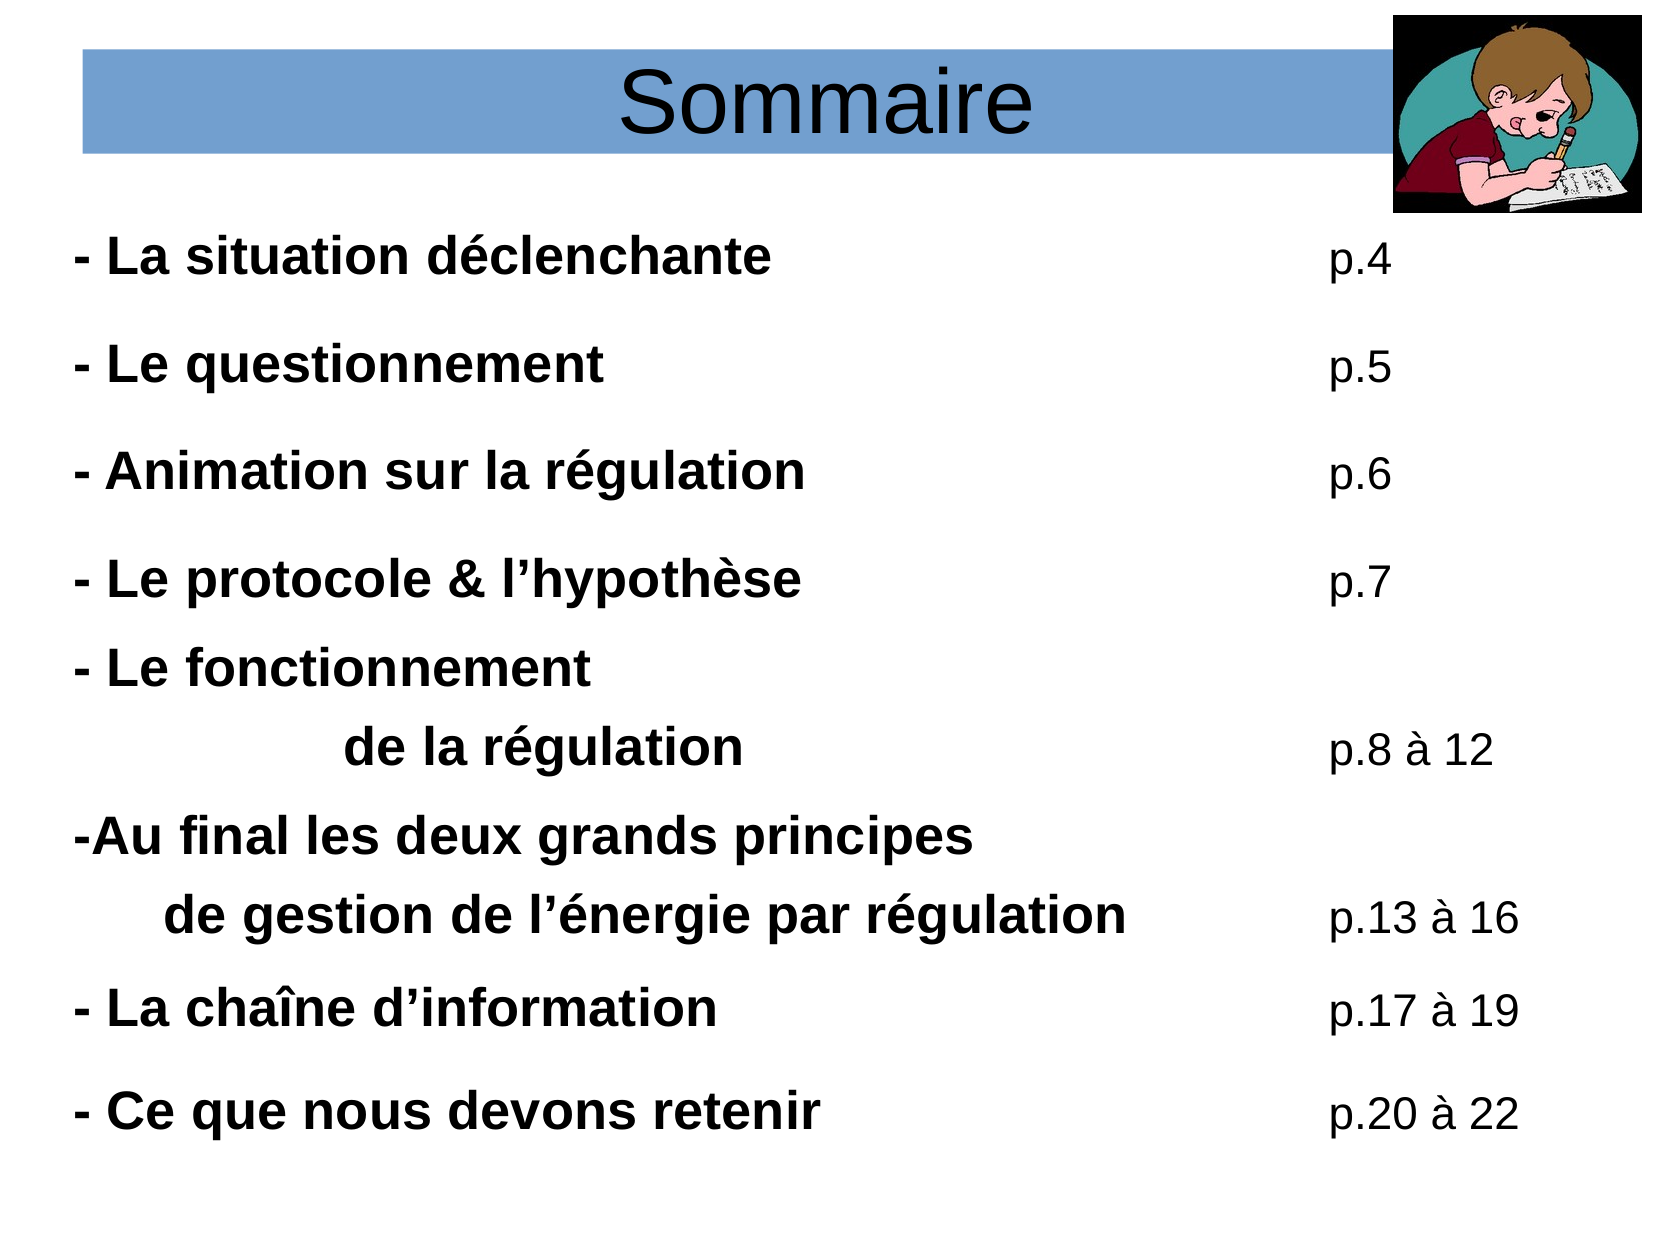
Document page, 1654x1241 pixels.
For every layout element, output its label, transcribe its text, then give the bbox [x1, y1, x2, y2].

title Sommaire [82, 49, 1393, 154]
picture [1393, 15, 1642, 213]
text_box - La situation déclenchante p.4 - Le questionnement p.5 - Animation sur la régulation p.6 - Le protocole & l’hypothèse p.7 - Le fonctionnement de la régulation p.8 à 12 -Au final les deux grands principes de gestion de l’énergie par régulation p.13 à 16 - La chaîne d’information p.17 à 19 - Ce que nous devons retenir p.20 à 22 [59, 199, 1556, 1170]
